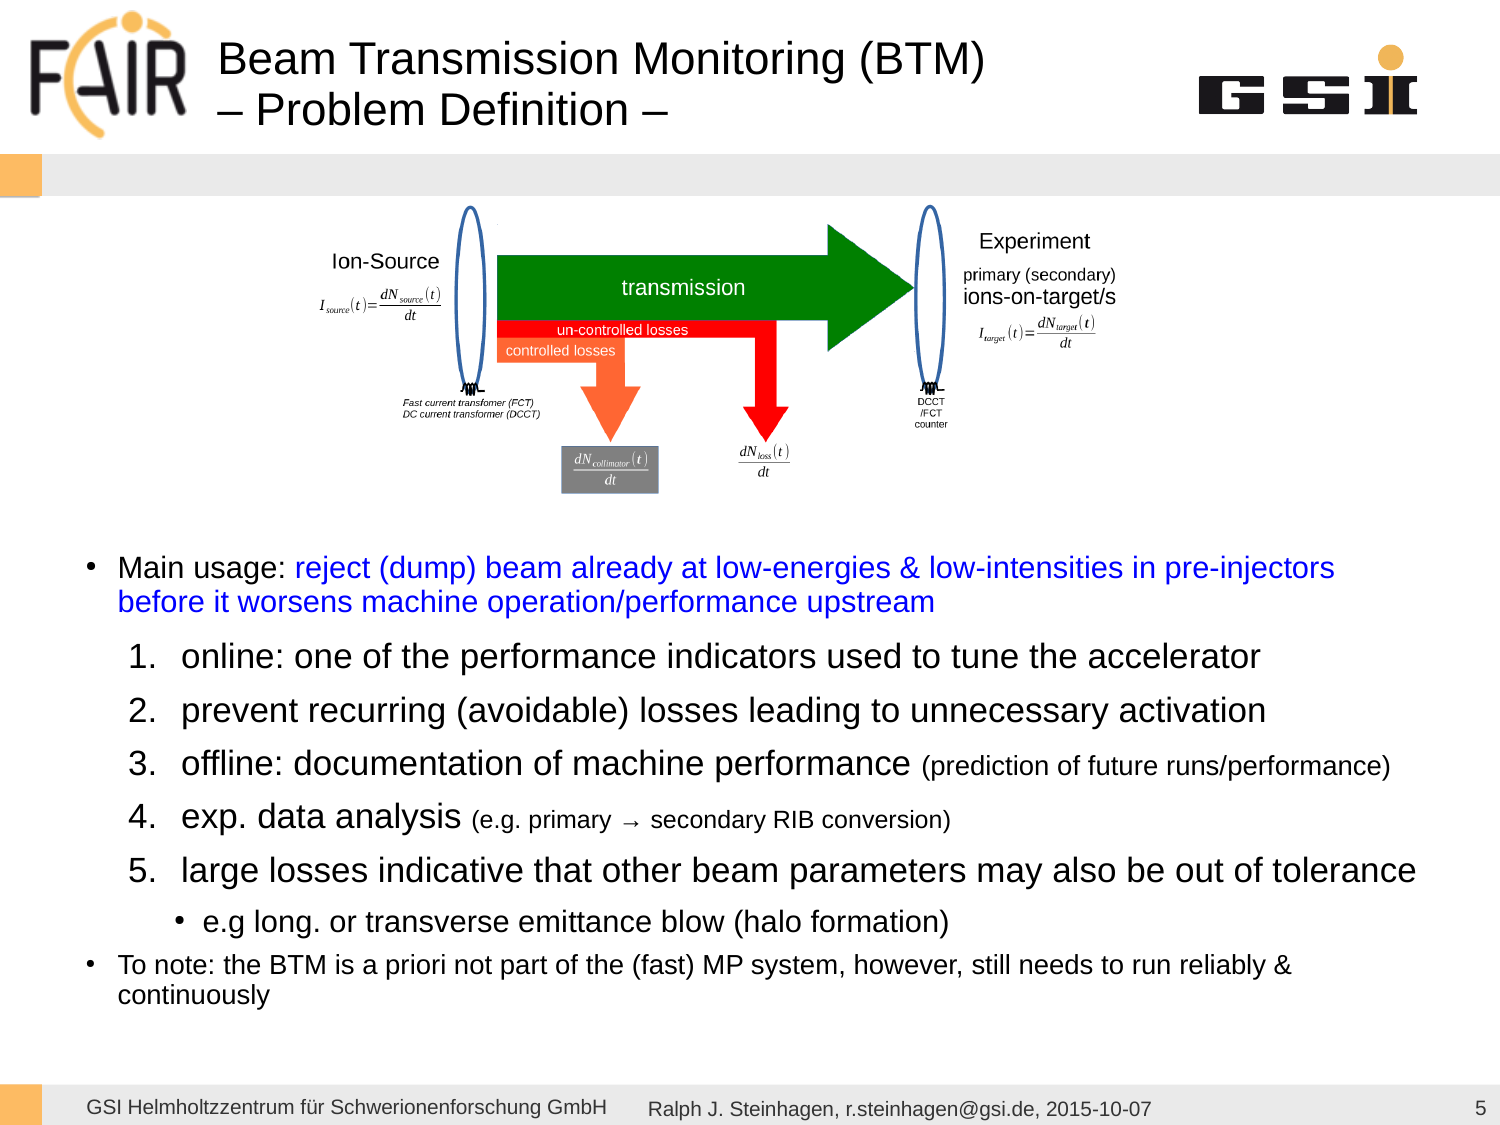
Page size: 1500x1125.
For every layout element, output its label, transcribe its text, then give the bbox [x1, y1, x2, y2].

picture [1197, 42, 1419, 117]
title Beam Transmission Monitoring (BTM) – Problem Definition – [217, 20, 1109, 147]
picture [314, 204, 1120, 497]
list Main usage: reject (dump) beam already at low-energies & low-intensities in pre-injectors before it worsens machine operation/performance upstream online: one of the performance indicators used to tune the accelerator prevent recurring (avoidable) losses leading to unnecessary activation offline: documentation of machine performance (prediction of future runs/performance) exp. data analysis (e.g. primary → secondary RIB conversion) large losses indicative that other beam parameters may also be out of tolerance e.g long. or transverse emittance blow (halo formation) To note: the BTM is a priori not part of the (fast) MP system, however, still needs to run reliably & continuously [75, 550, 1425, 1050]
picture [30, 9, 187, 141]
